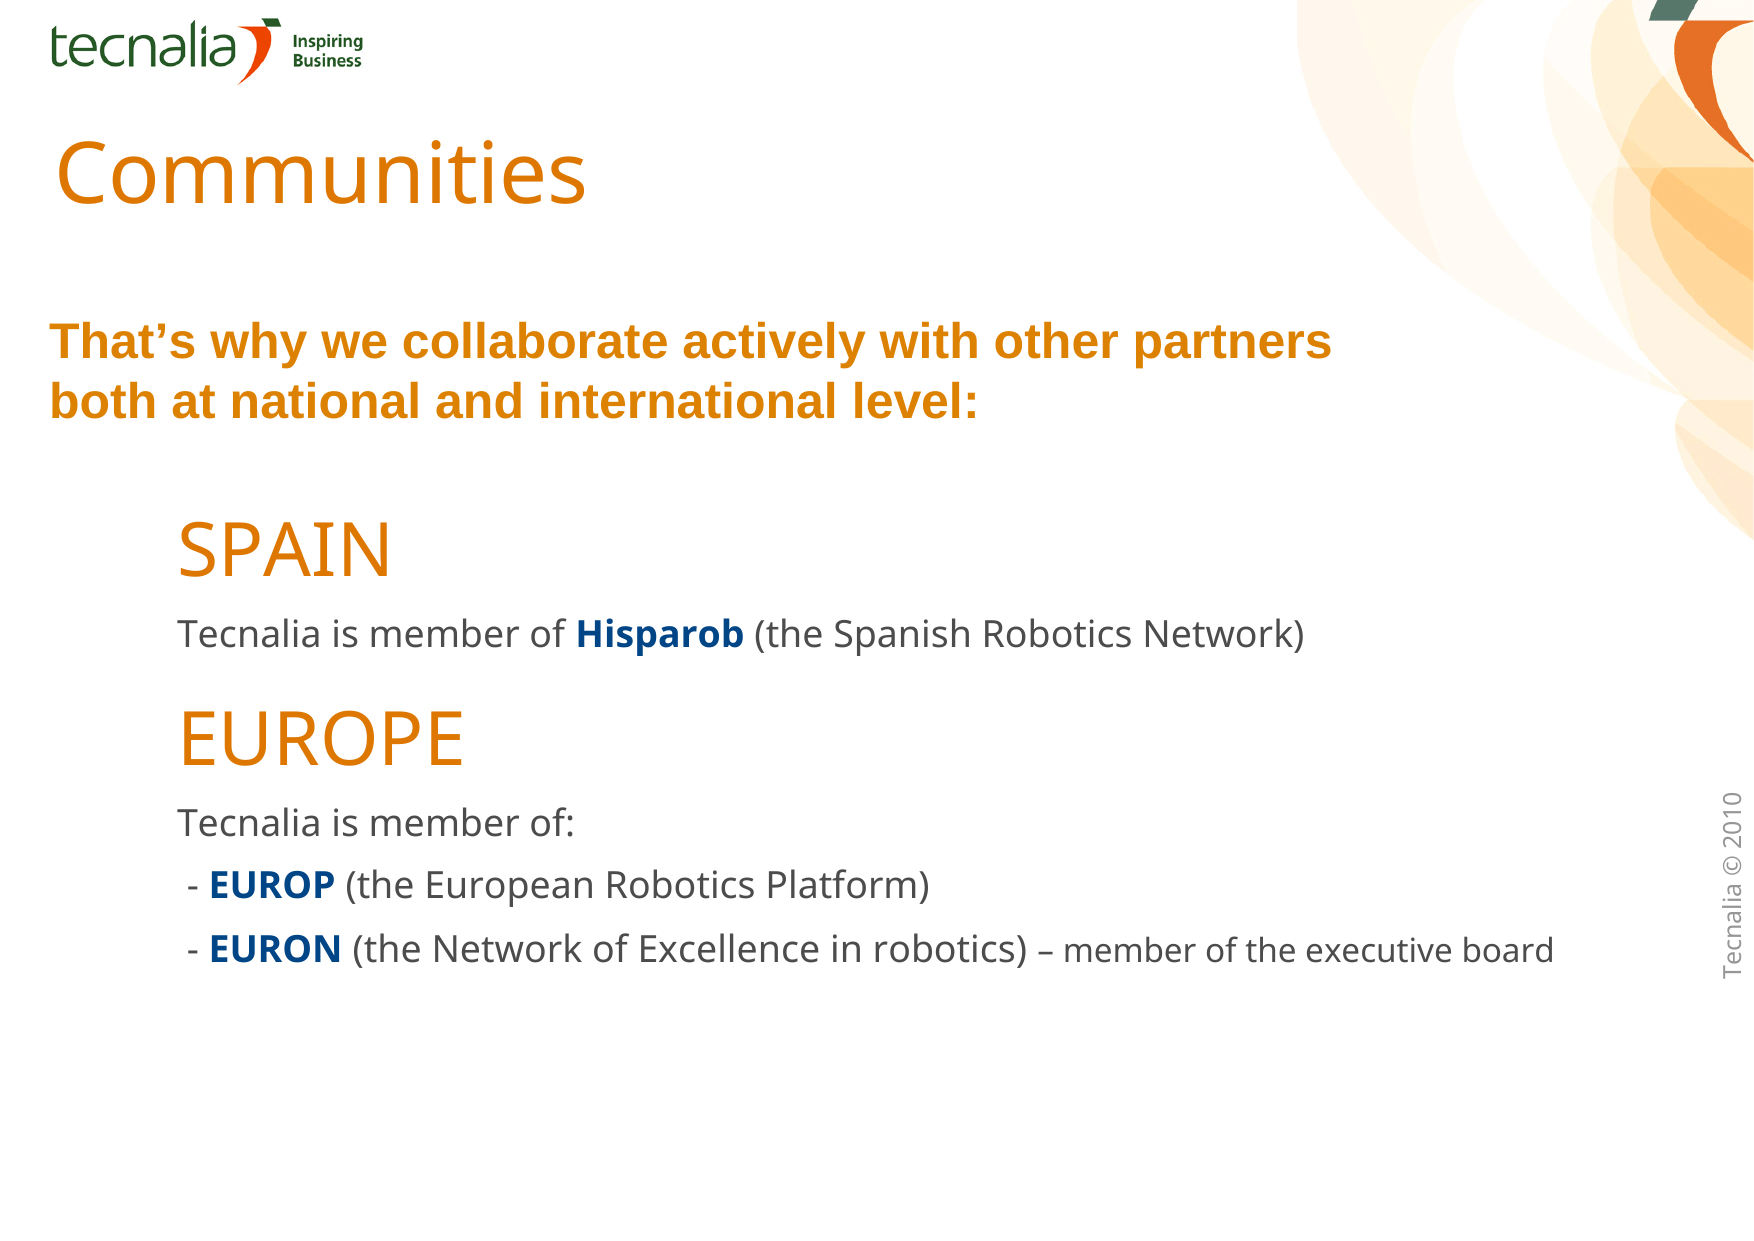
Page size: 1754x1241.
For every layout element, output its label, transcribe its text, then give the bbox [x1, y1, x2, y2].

text_box Communities [54, 96, 1445, 256]
text_box SPAIN Tecnalia is member of Hisparob (the Spanish Robotics Network)‏ EUROPE Tecnalia is member of: - EUROP (the European Robotics Platform) - EURON (the Network of Excellence in robotics) – member of the executive board‏ [160, 457, 1573, 979]
picture [47, 11, 367, 92]
text_box That’s why we collaborate actively with other partners both at national and international level: [34, 301, 1445, 437]
picture [1297, 0, 1754, 548]
